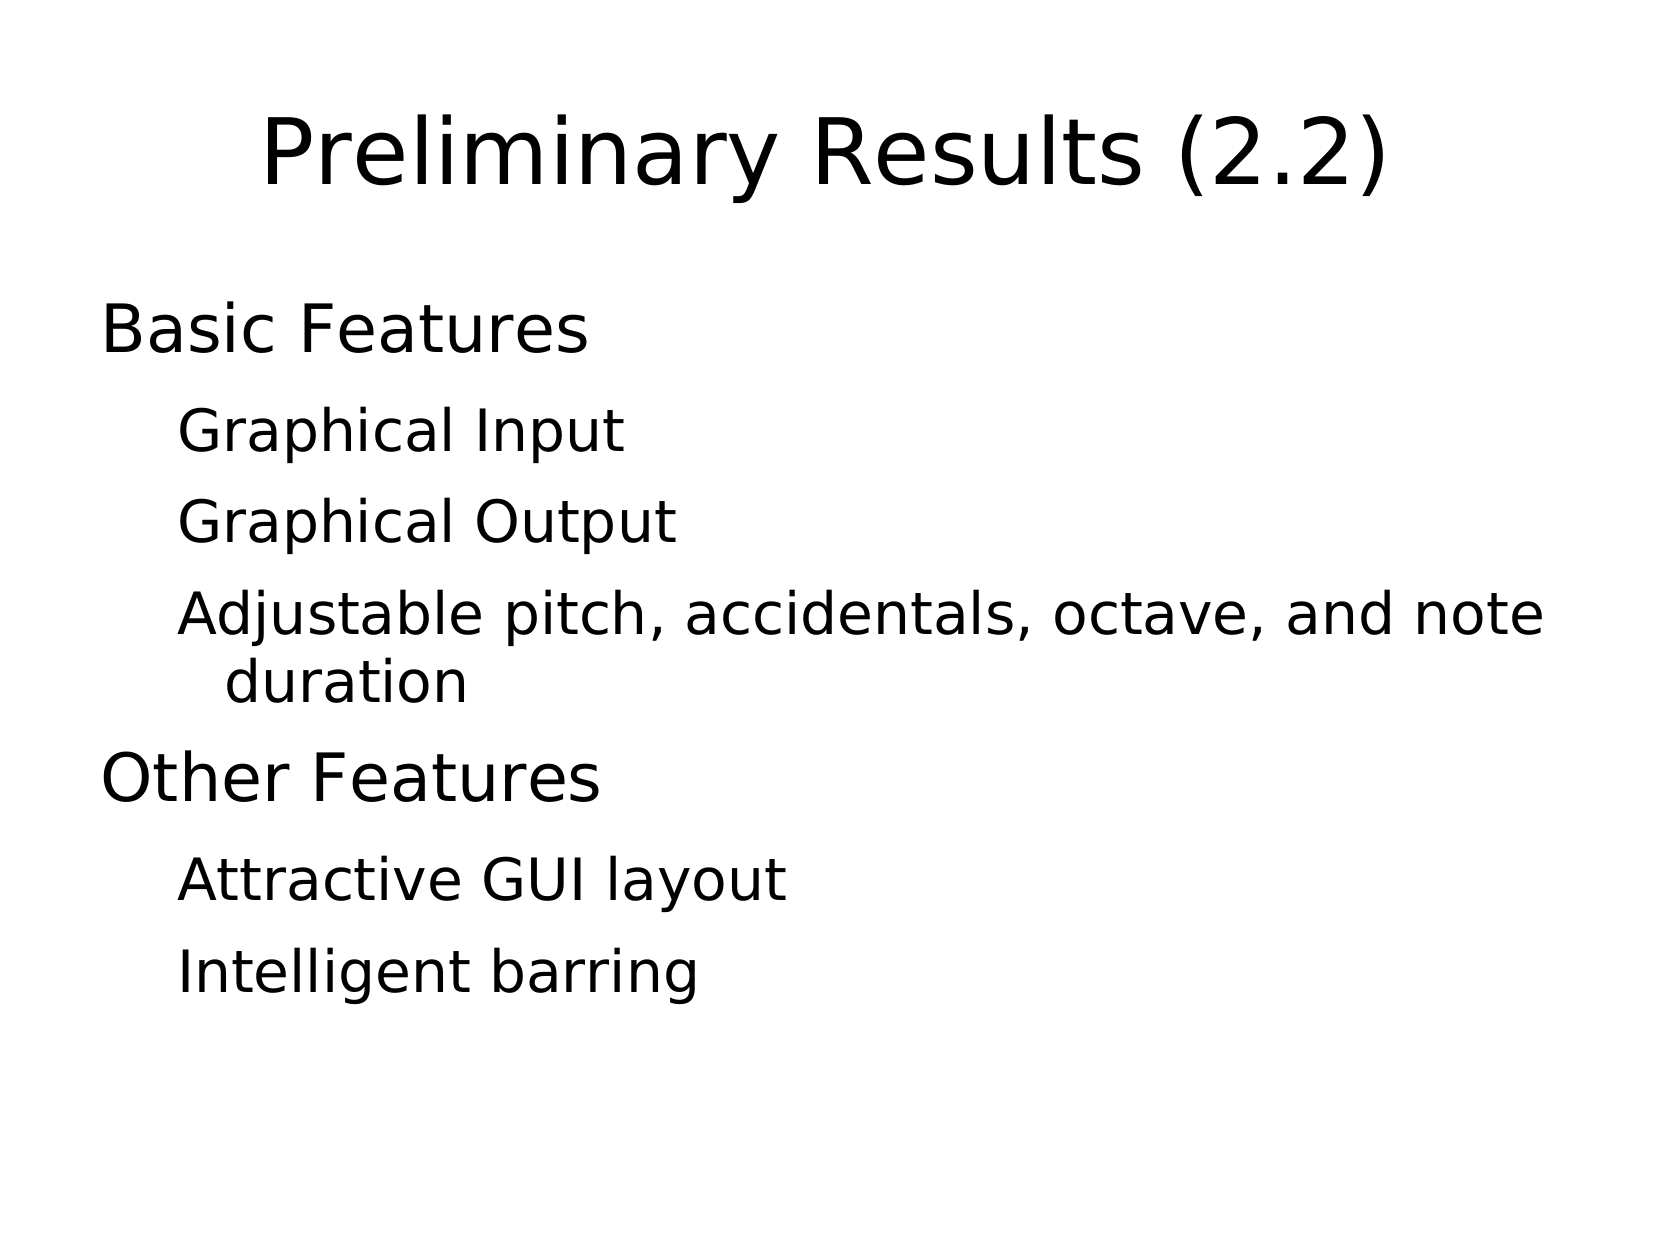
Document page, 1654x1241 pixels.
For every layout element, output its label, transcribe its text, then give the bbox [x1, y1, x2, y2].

title Preliminary Results (2.2) [82, 56, 1571, 250]
list Basic Features Graphical Input Graphical Output Adjustable pitch, accidentals, octave, and note duration Other Features Attractive GUI layout Intelligent barring [82, 290, 1571, 1095]
